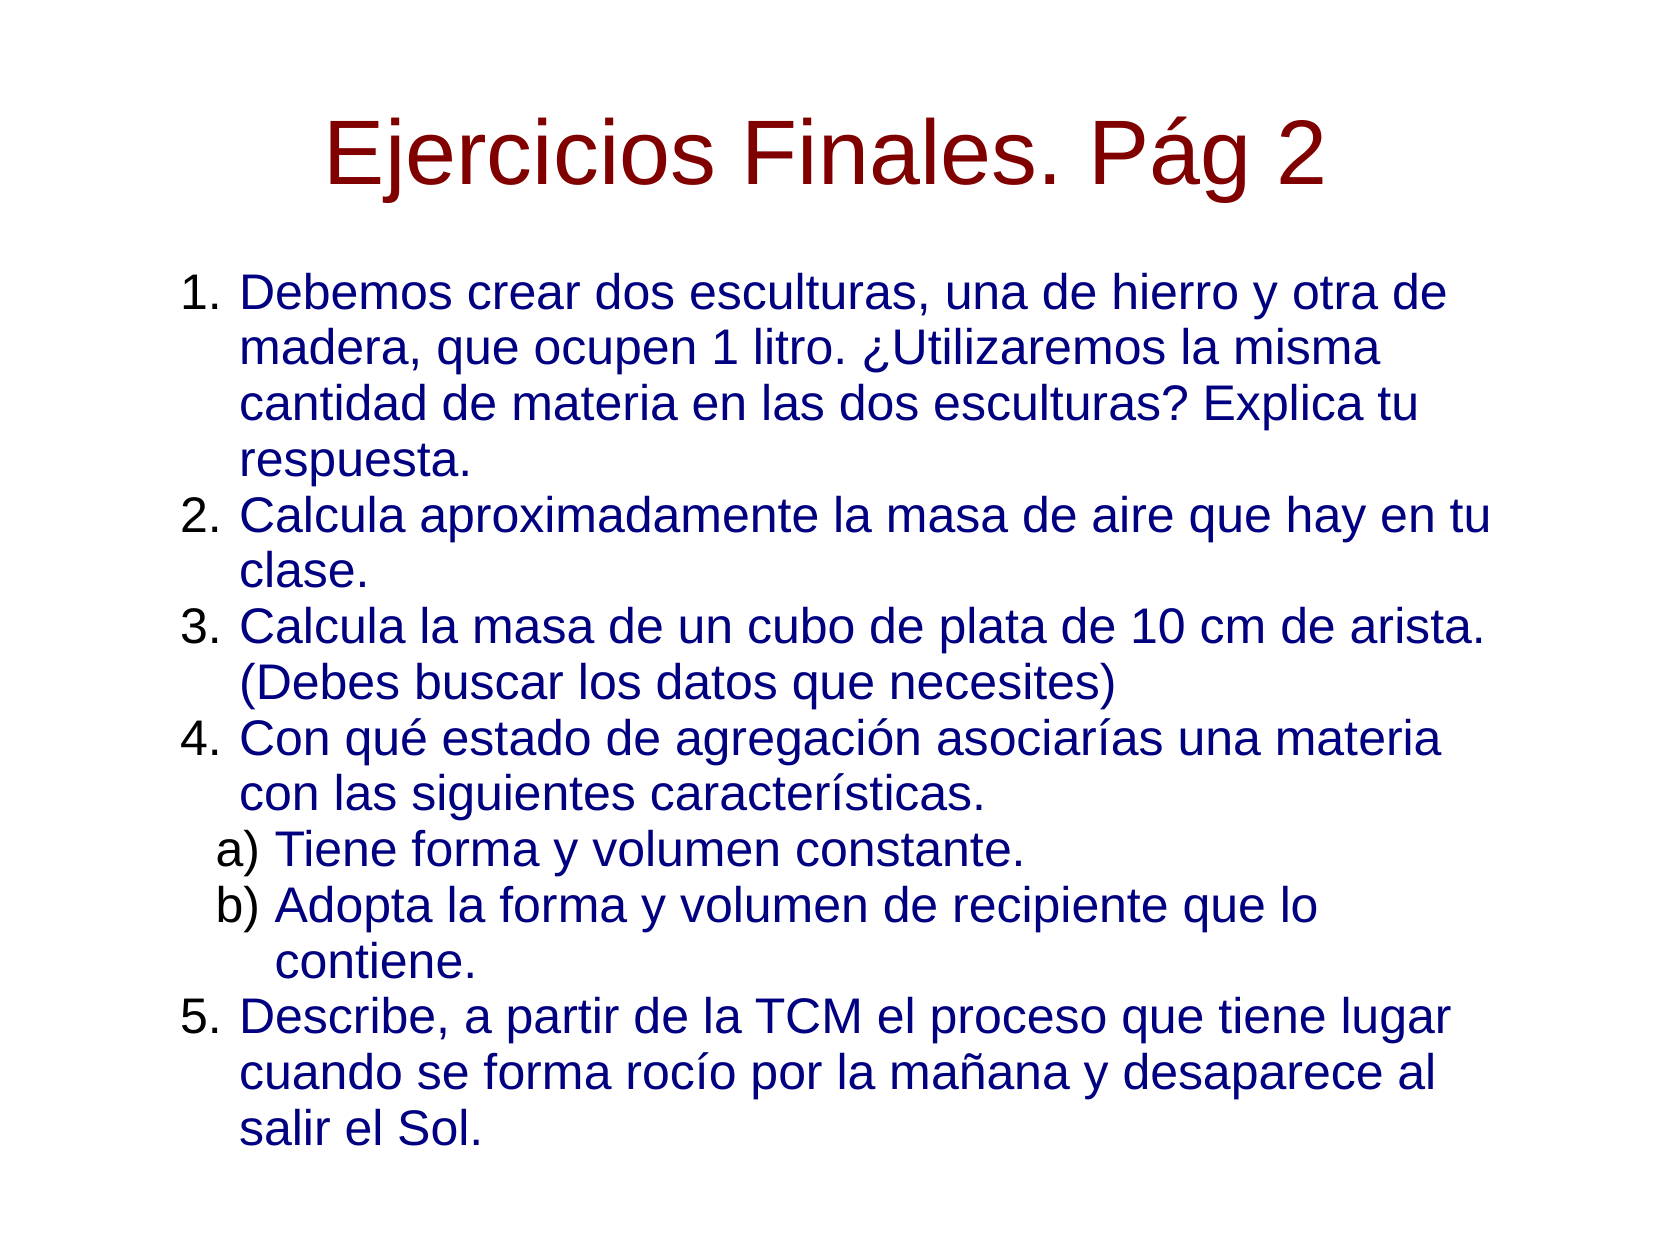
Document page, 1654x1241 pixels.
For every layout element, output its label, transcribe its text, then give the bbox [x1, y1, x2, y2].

text_box Debemos crear dos esculturas, una de hierro y otra de madera, que ocupen 1 litro. ¿Utilizaremos la misma cantidad de materia en las dos esculturas? Explica tu respuesta. Calcula aproximadamente la masa de aire que hay en tu clase. Calcula la masa de un cubo de plata de 10 cm de arista. (Debes buscar los datos que necesites) Con qué estado de agregación asociarías una materia con las siguientes características. Tiene forma y volumen constante. Adopta la forma y volumen de recipiente que lo contiene. Describe, a partir de la TCM el proceso que tiene lugar cuando se forma rocío por la mañana y desaparece al salir el Sol. [165, 256, 1548, 1164]
title Ejercicios Finales. Pág 2 [82, 49, 1571, 257]
